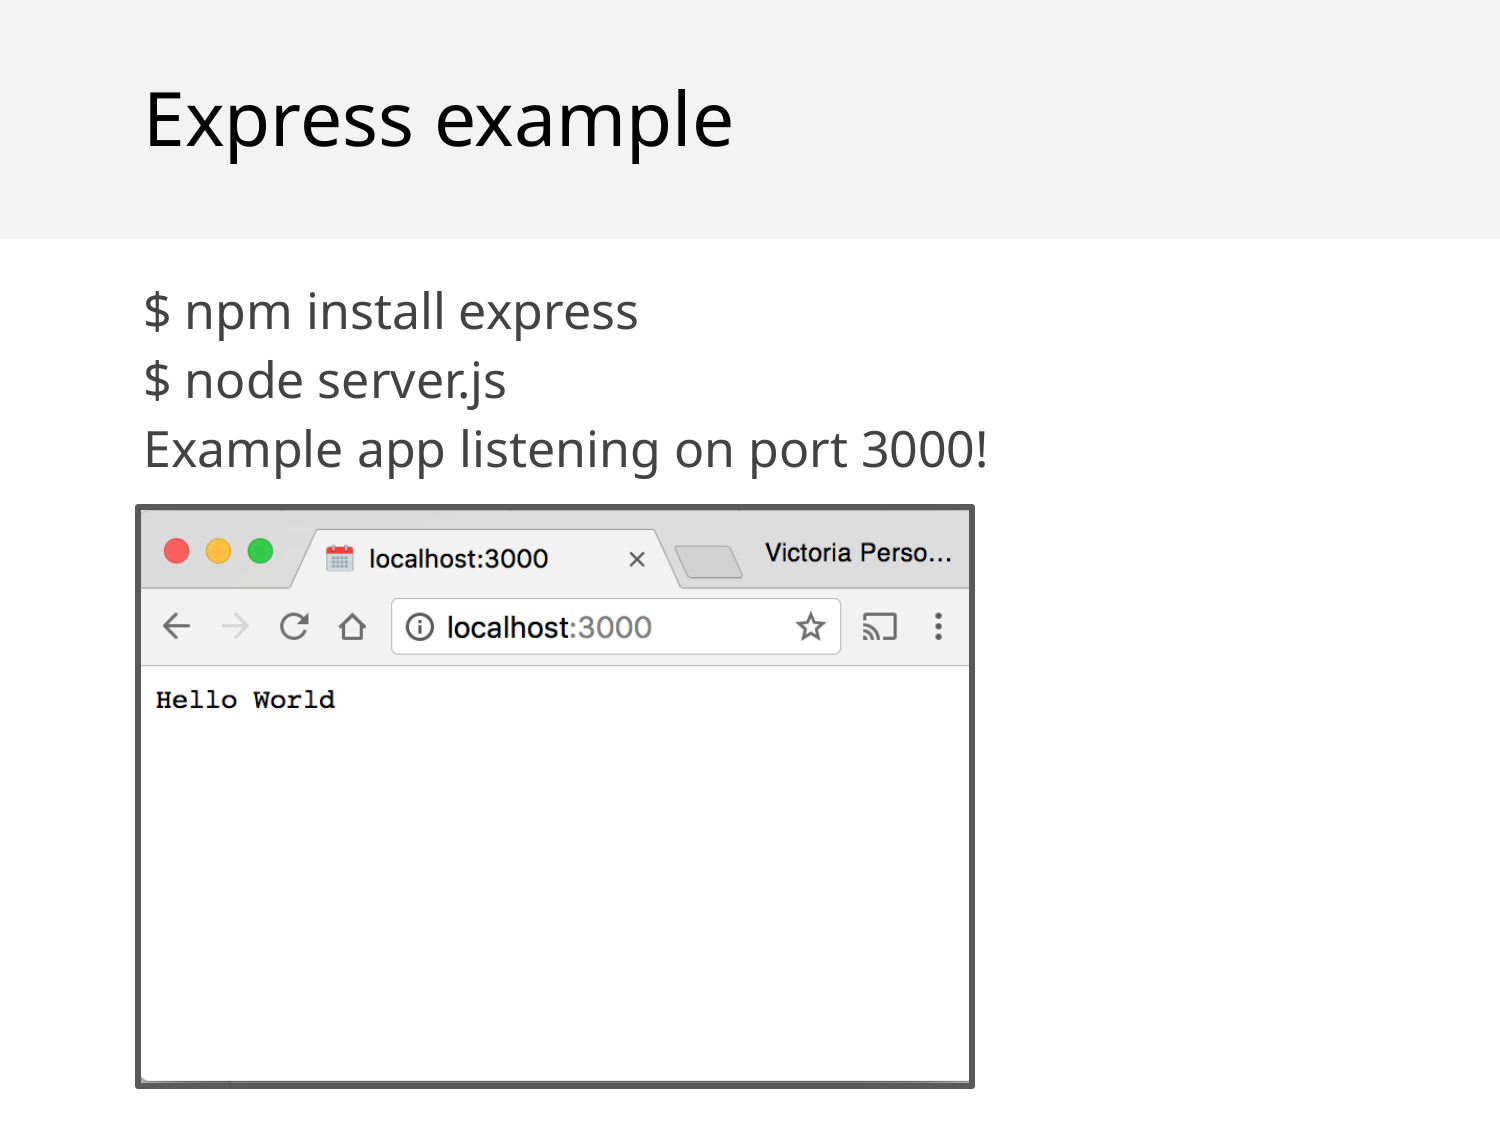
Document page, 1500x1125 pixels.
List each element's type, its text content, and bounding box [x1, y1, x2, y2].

picture [141, 510, 970, 1083]
title Express example [128, 56, 1372, 183]
list $ npm install express $ node server.js Example app listening on port 3000! [128, 255, 1372, 1004]
